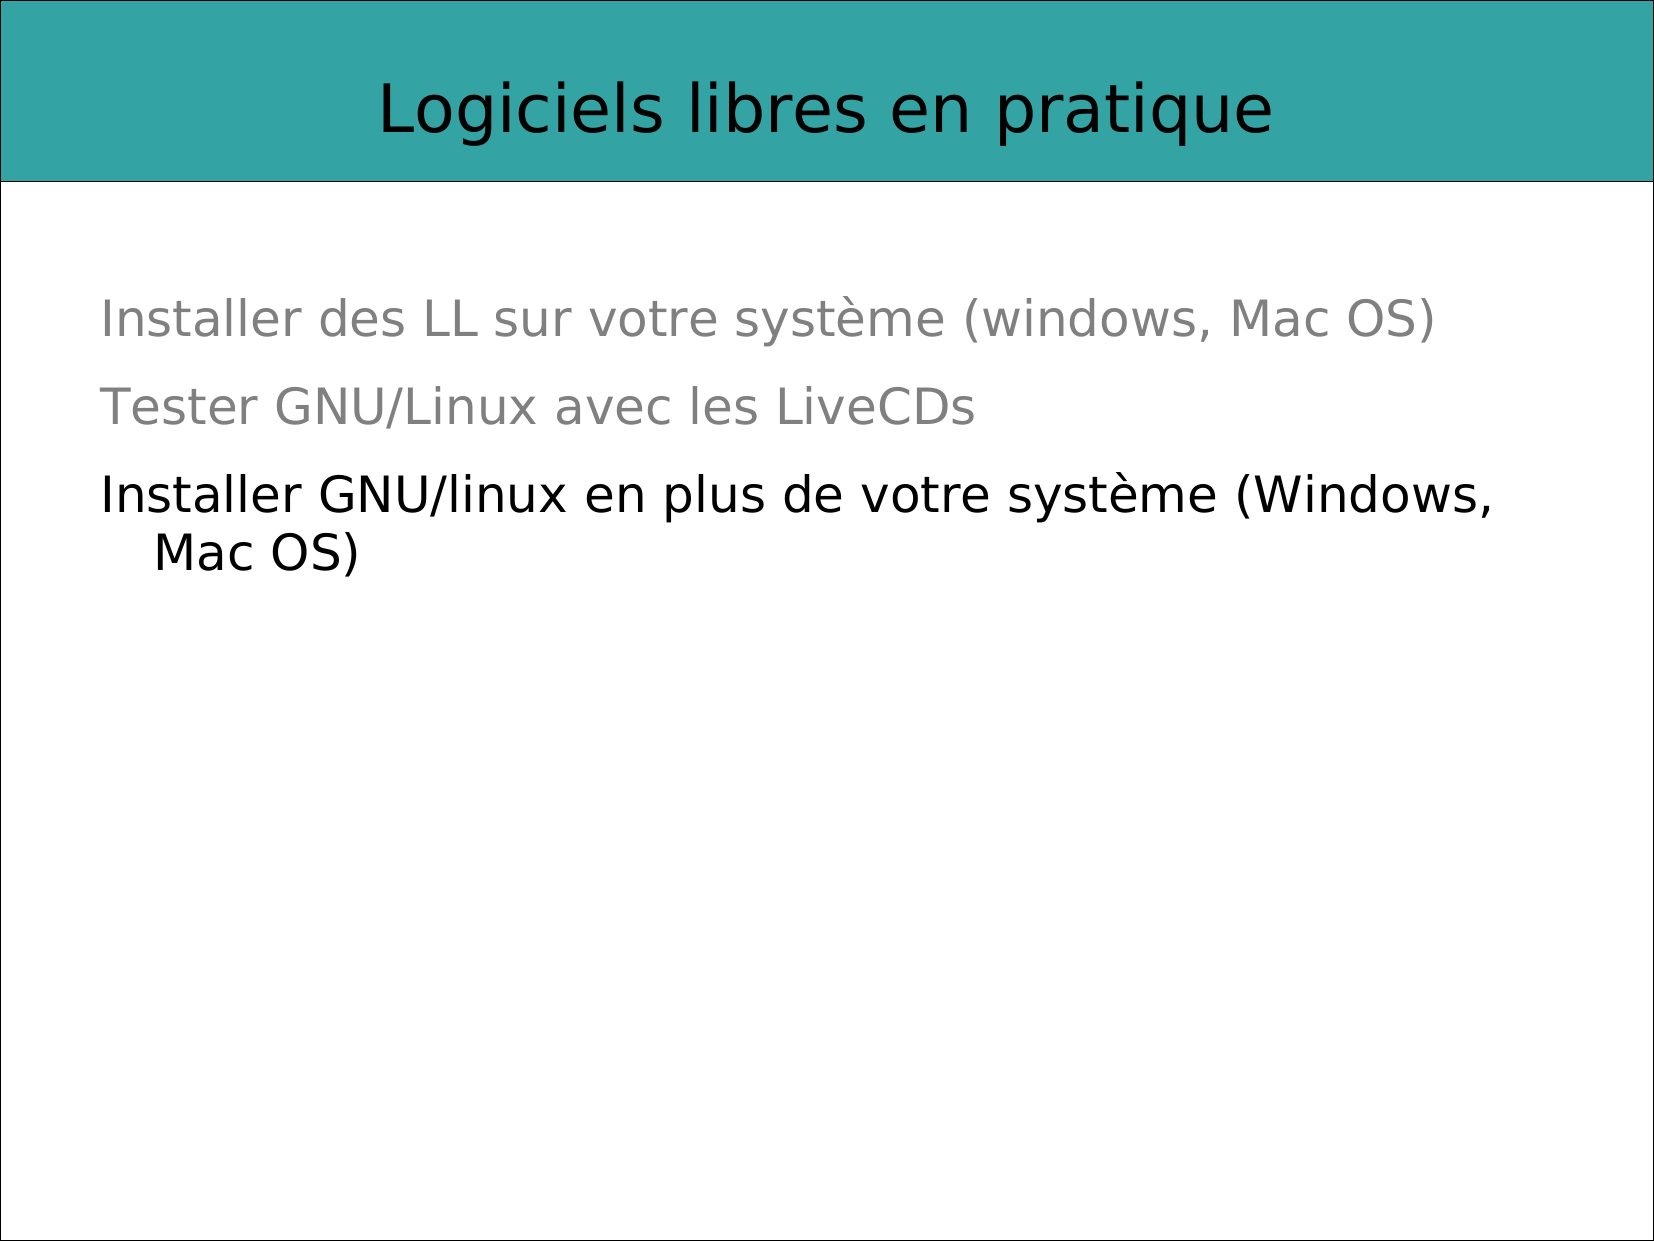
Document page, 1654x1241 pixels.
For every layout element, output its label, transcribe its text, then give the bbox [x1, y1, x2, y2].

list Installer des LL sur votre système (windows, Mac OS) Tester GNU/Linux avec les LiveCDs Installer GNU/linux en plus de votre système (Windows, Mac OS) [82, 290, 1571, 1109]
title Logiciels libres en pratique [82, 49, 1571, 170]
